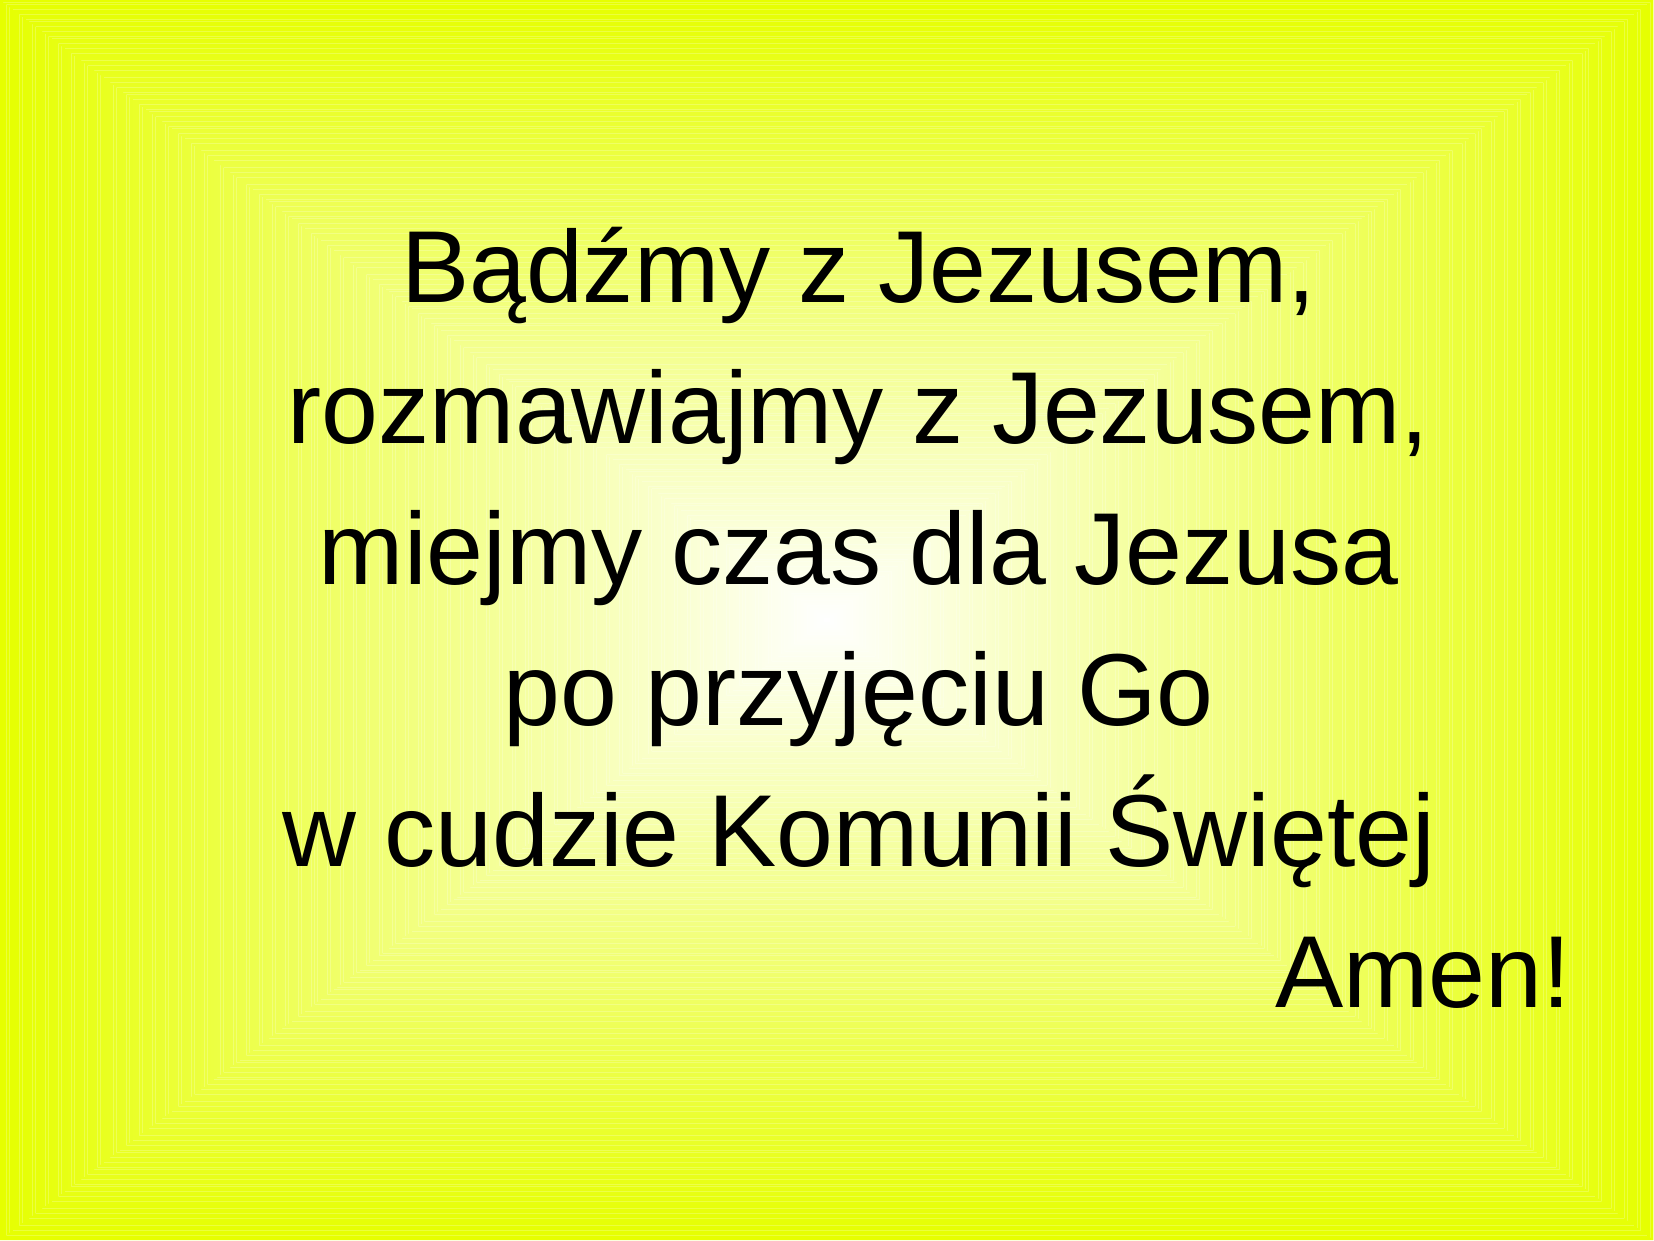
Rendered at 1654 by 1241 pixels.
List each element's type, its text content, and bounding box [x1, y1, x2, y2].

list Bądźmy z Jezusem, rozmawiajmy z Jezusem, miejmy czas dla Jezusa po przyjęciu Go w cudzie Komunii Świętej Amen! [82, 209, 1571, 1031]
